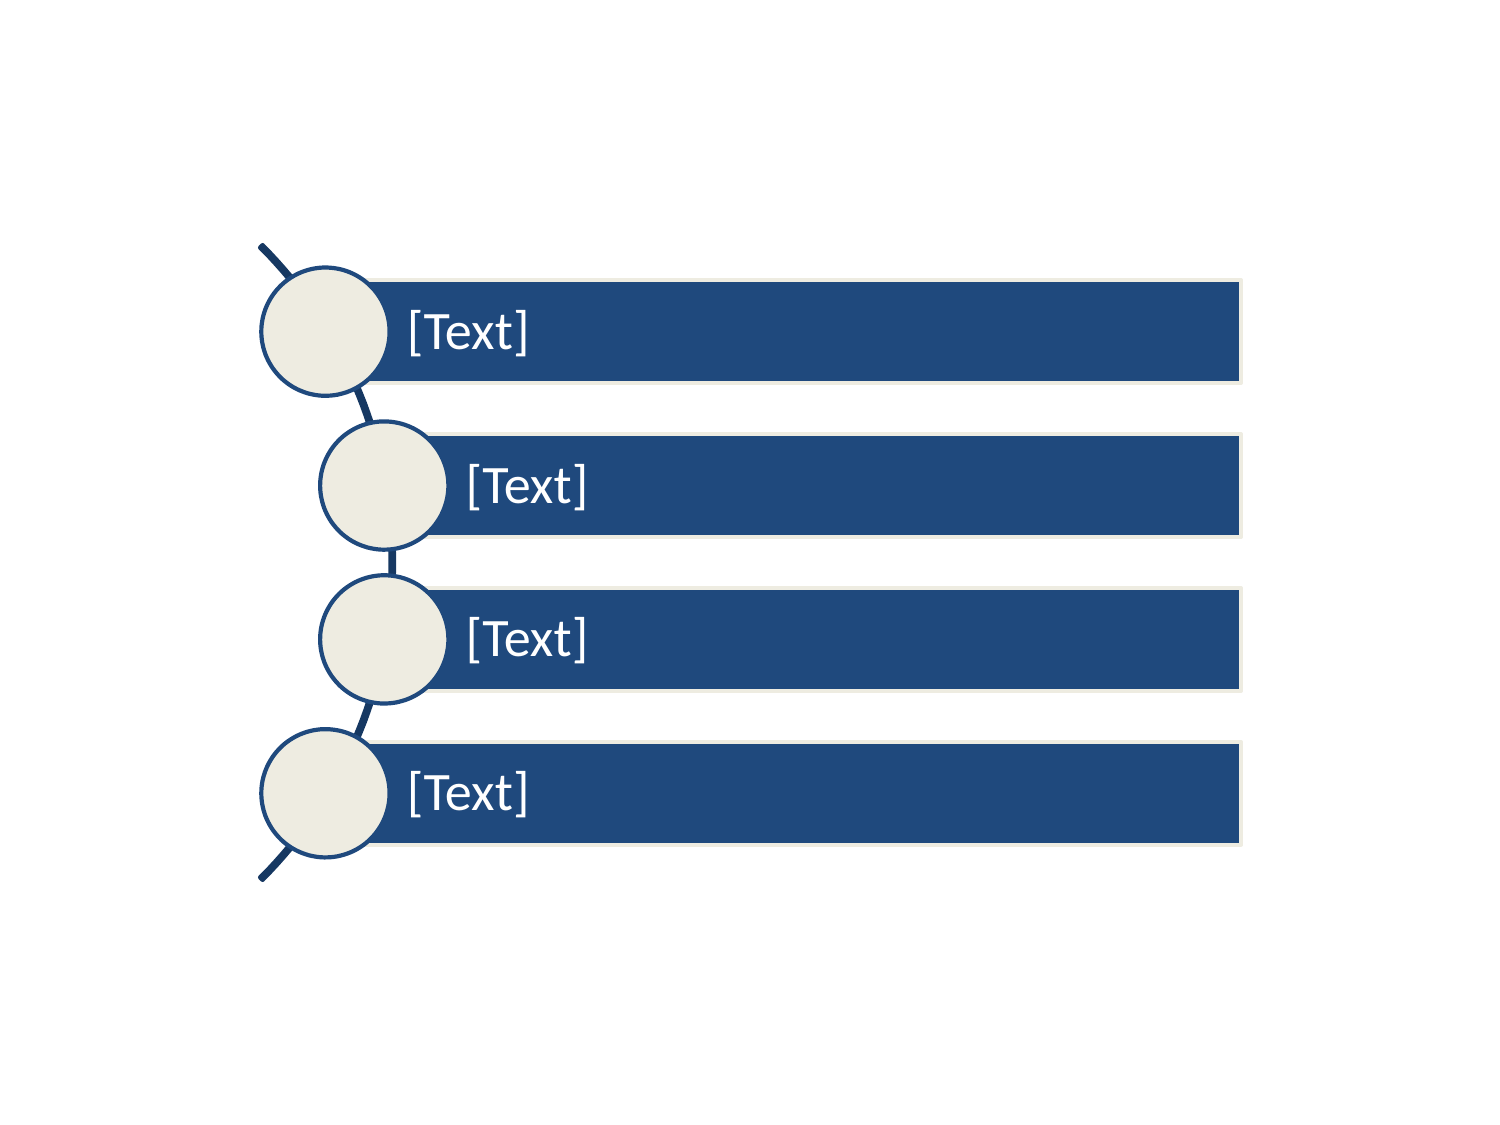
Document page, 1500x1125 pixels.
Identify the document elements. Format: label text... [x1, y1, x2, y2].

text_box [Text] [424, 588, 1241, 691]
text_box [Text] [364, 741, 1241, 845]
text_box [261, 729, 390, 858]
text_box [Text] [365, 280, 1241, 383]
text_box [Text] [424, 434, 1241, 537]
text_box [320, 575, 449, 704]
text_box [261, 267, 390, 396]
text_box [320, 421, 449, 550]
